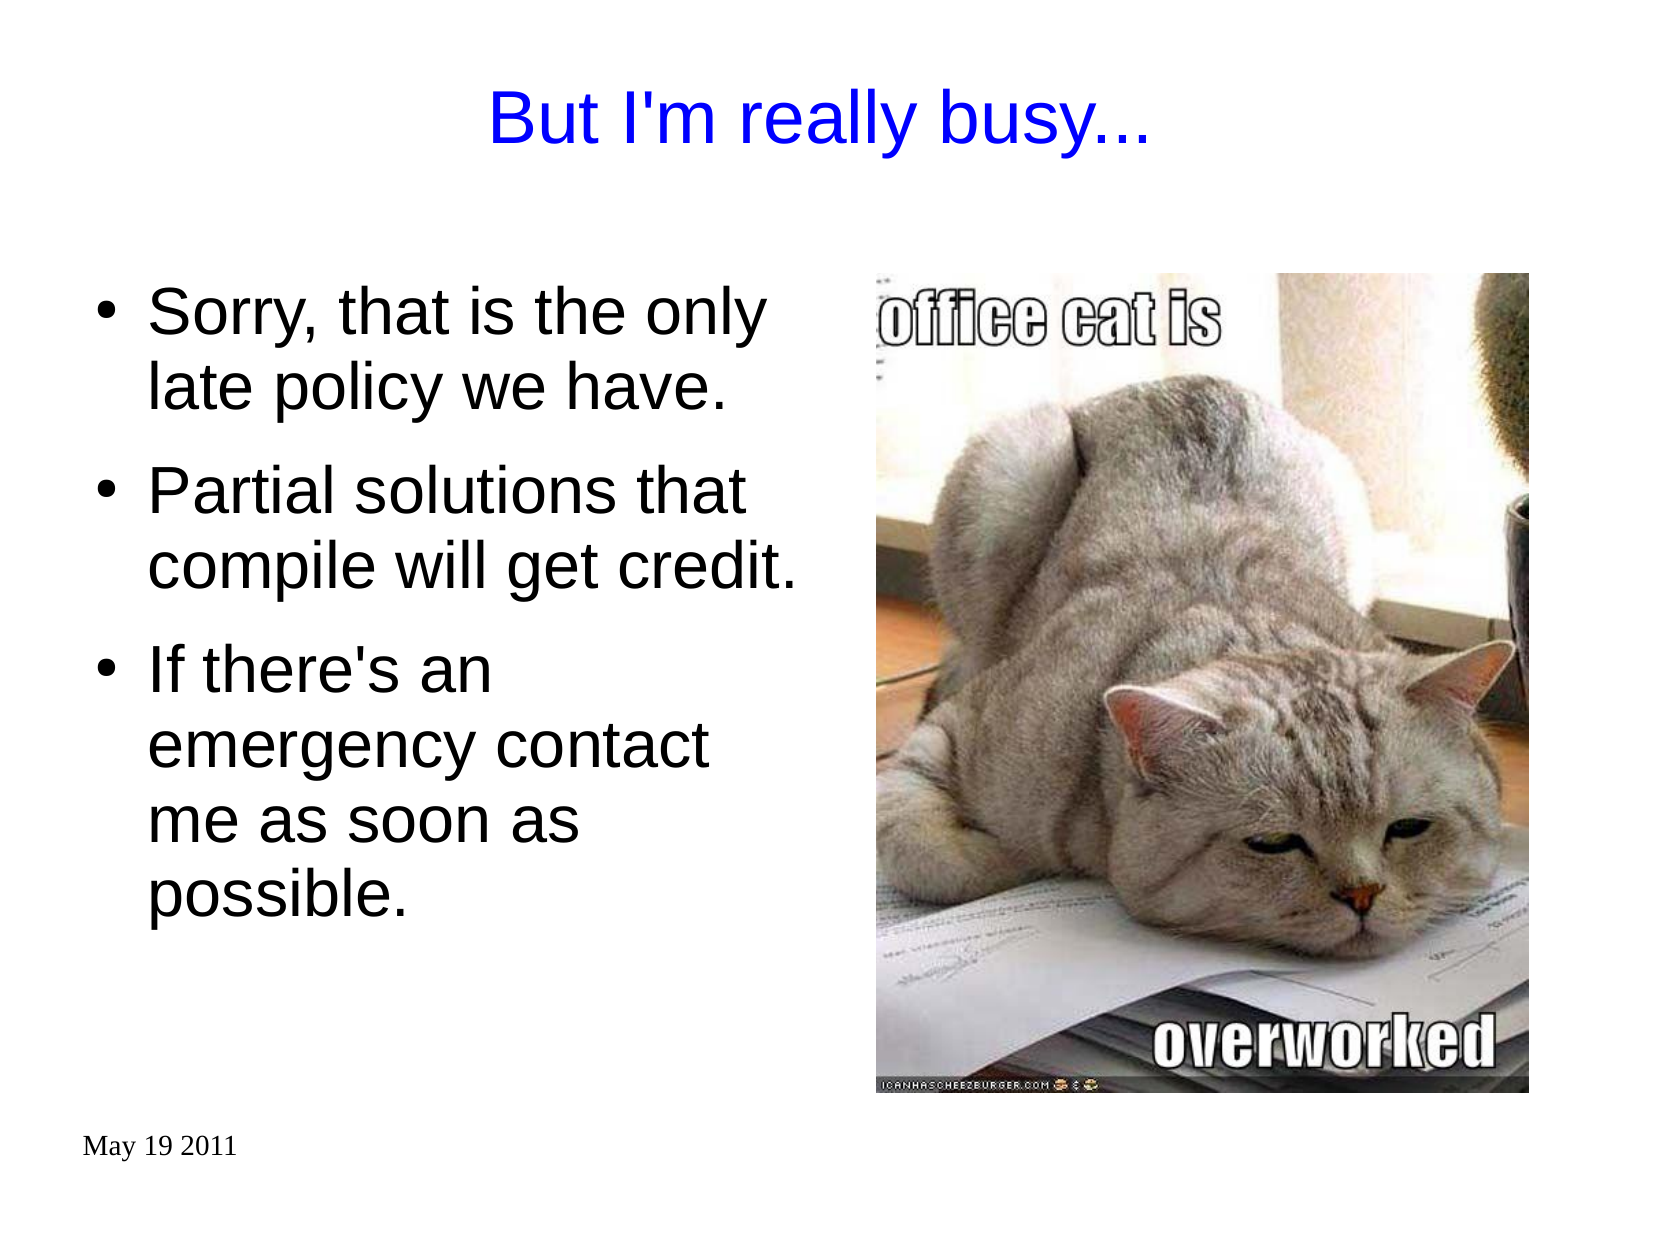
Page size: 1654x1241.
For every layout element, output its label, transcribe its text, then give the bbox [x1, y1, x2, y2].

title But I'm really busy... [76, 58, 1565, 178]
list Sorry, that is the only late policy we have. Partial solutions that compile will get credit. If there's an emergency contact me as soon as possible. [76, 274, 803, 1093]
picture [876, 273, 1529, 1093]
